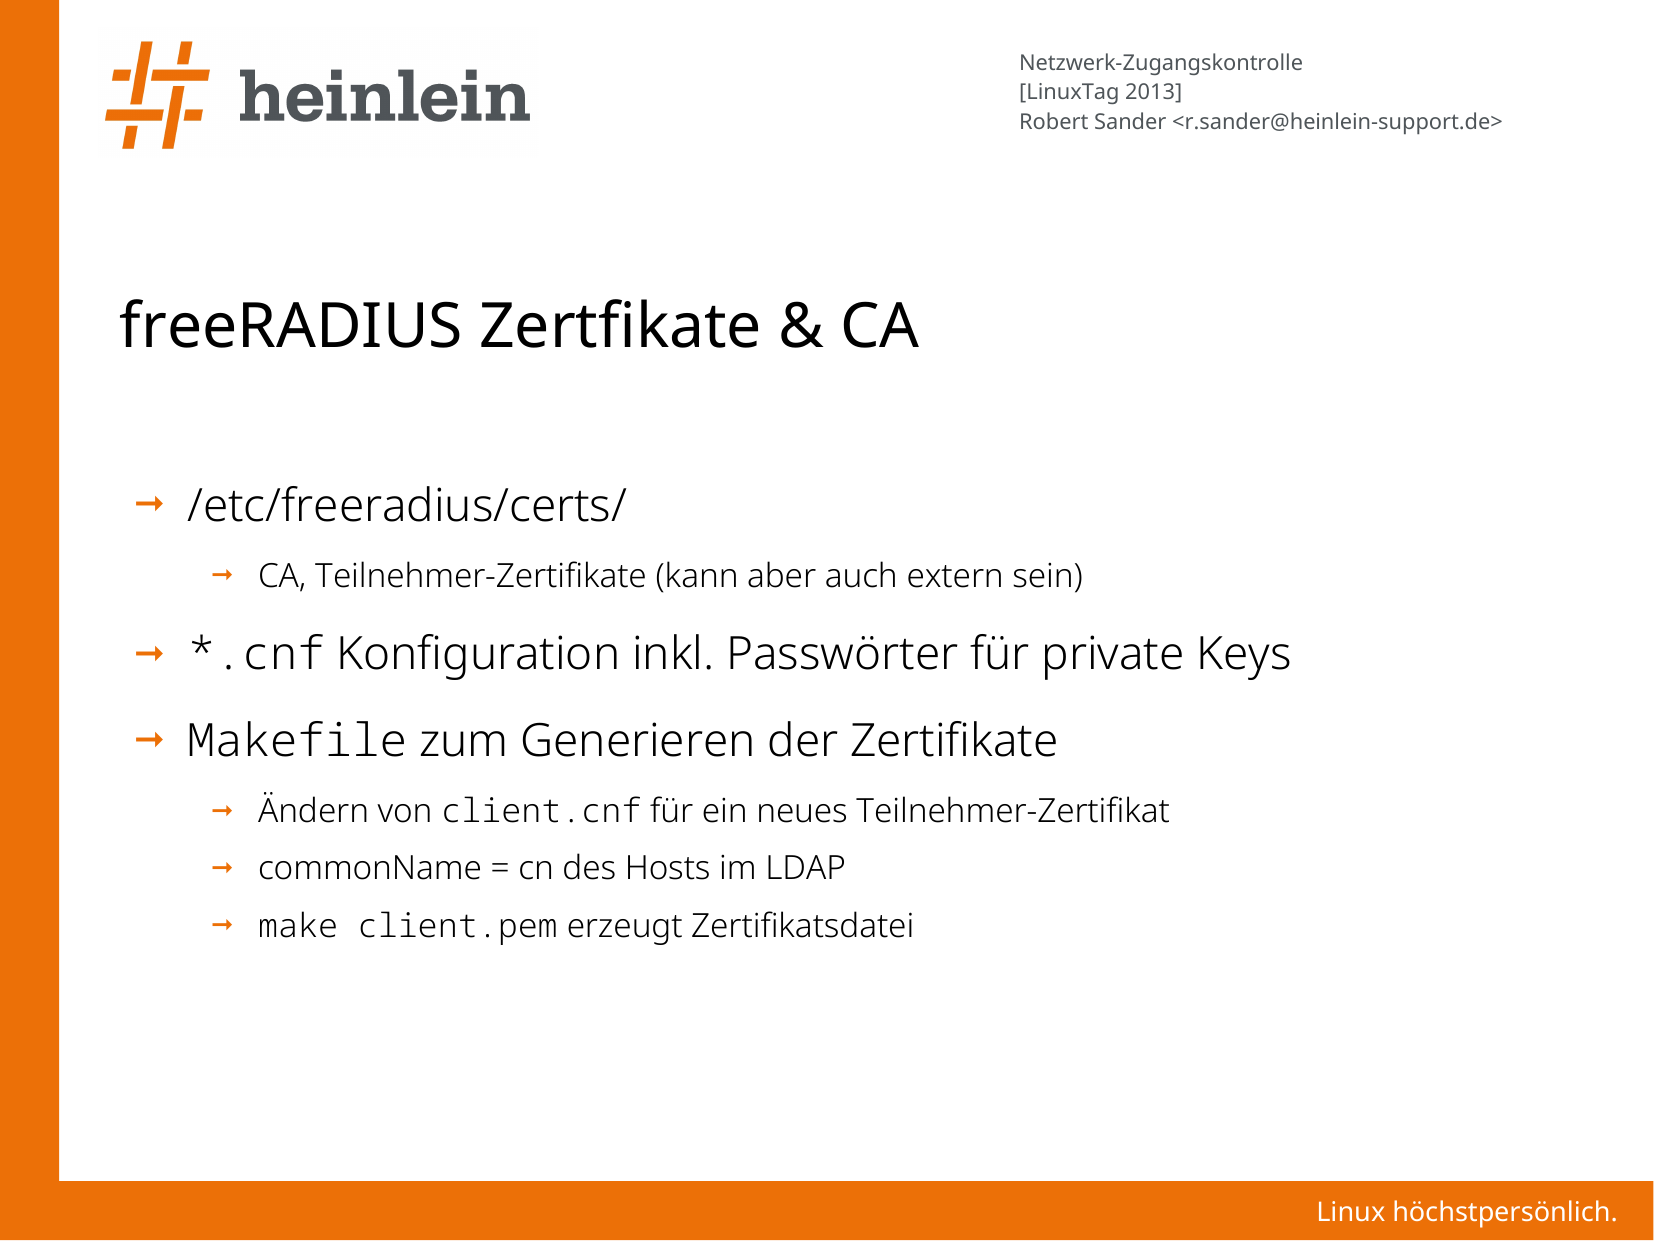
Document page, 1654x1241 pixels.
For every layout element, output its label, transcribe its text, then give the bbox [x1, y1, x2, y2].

title freeRADIUS Zertfikate & CA [119, 248, 1538, 367]
picture [98, 27, 539, 158]
list /etc/freeradius/certs/ CA, Teilnehmer-Zertifikate (kann aber auch extern sein) *.cnf Konfiguration inkl. Passwörter für private Keys Makefile zum Generieren der Zertifikate Ändern von client.cnf für ein neues Teilnehmer-Zertifikat commonName = cn des Hosts im LDAP make client.pem erzeugt Zertifikatsdatei [116, 471, 1570, 1146]
